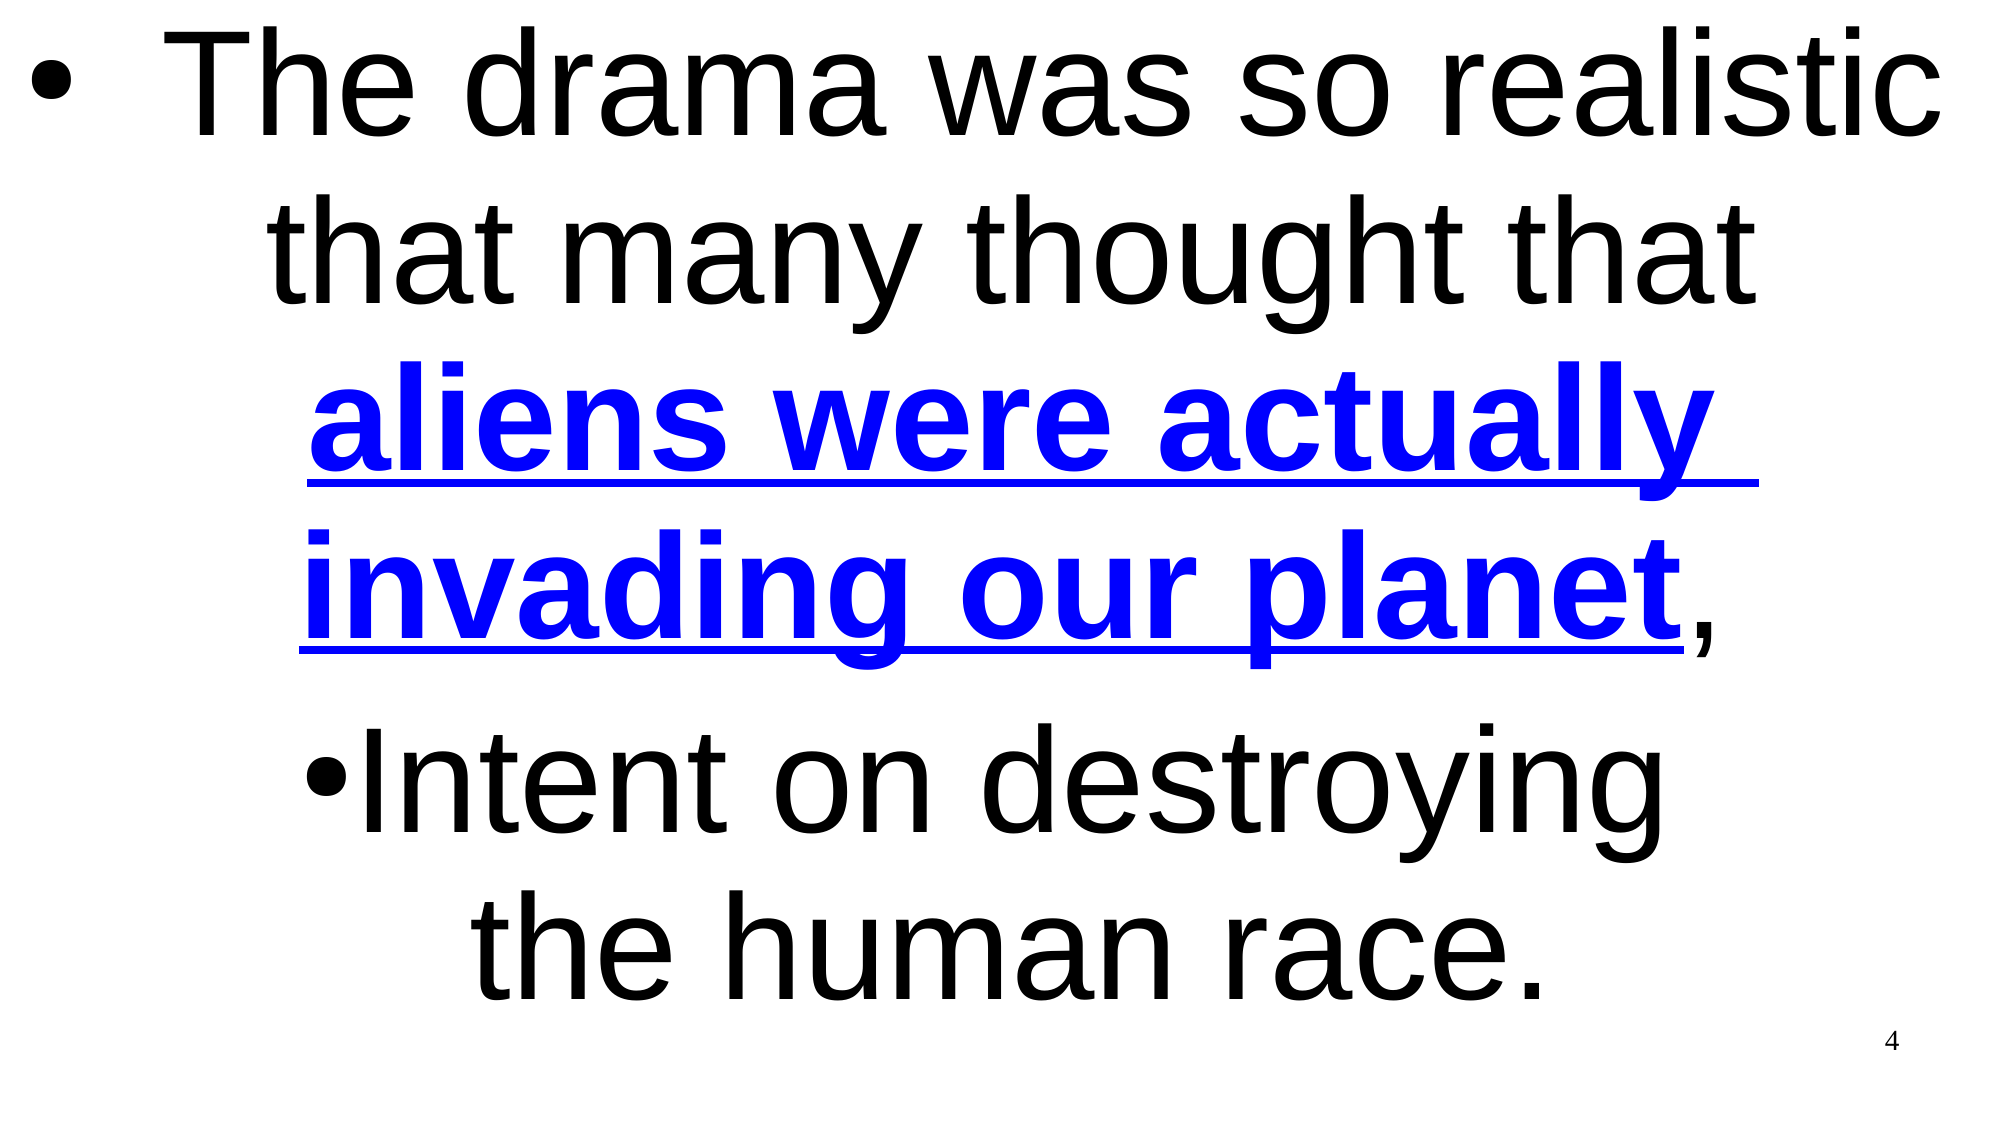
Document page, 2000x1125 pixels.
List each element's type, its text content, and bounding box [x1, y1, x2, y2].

list The drama was so realistic that many thought that aliens were actually invading our planet, Intent on destroying the human race. [0, 0, 1996, 1123]
